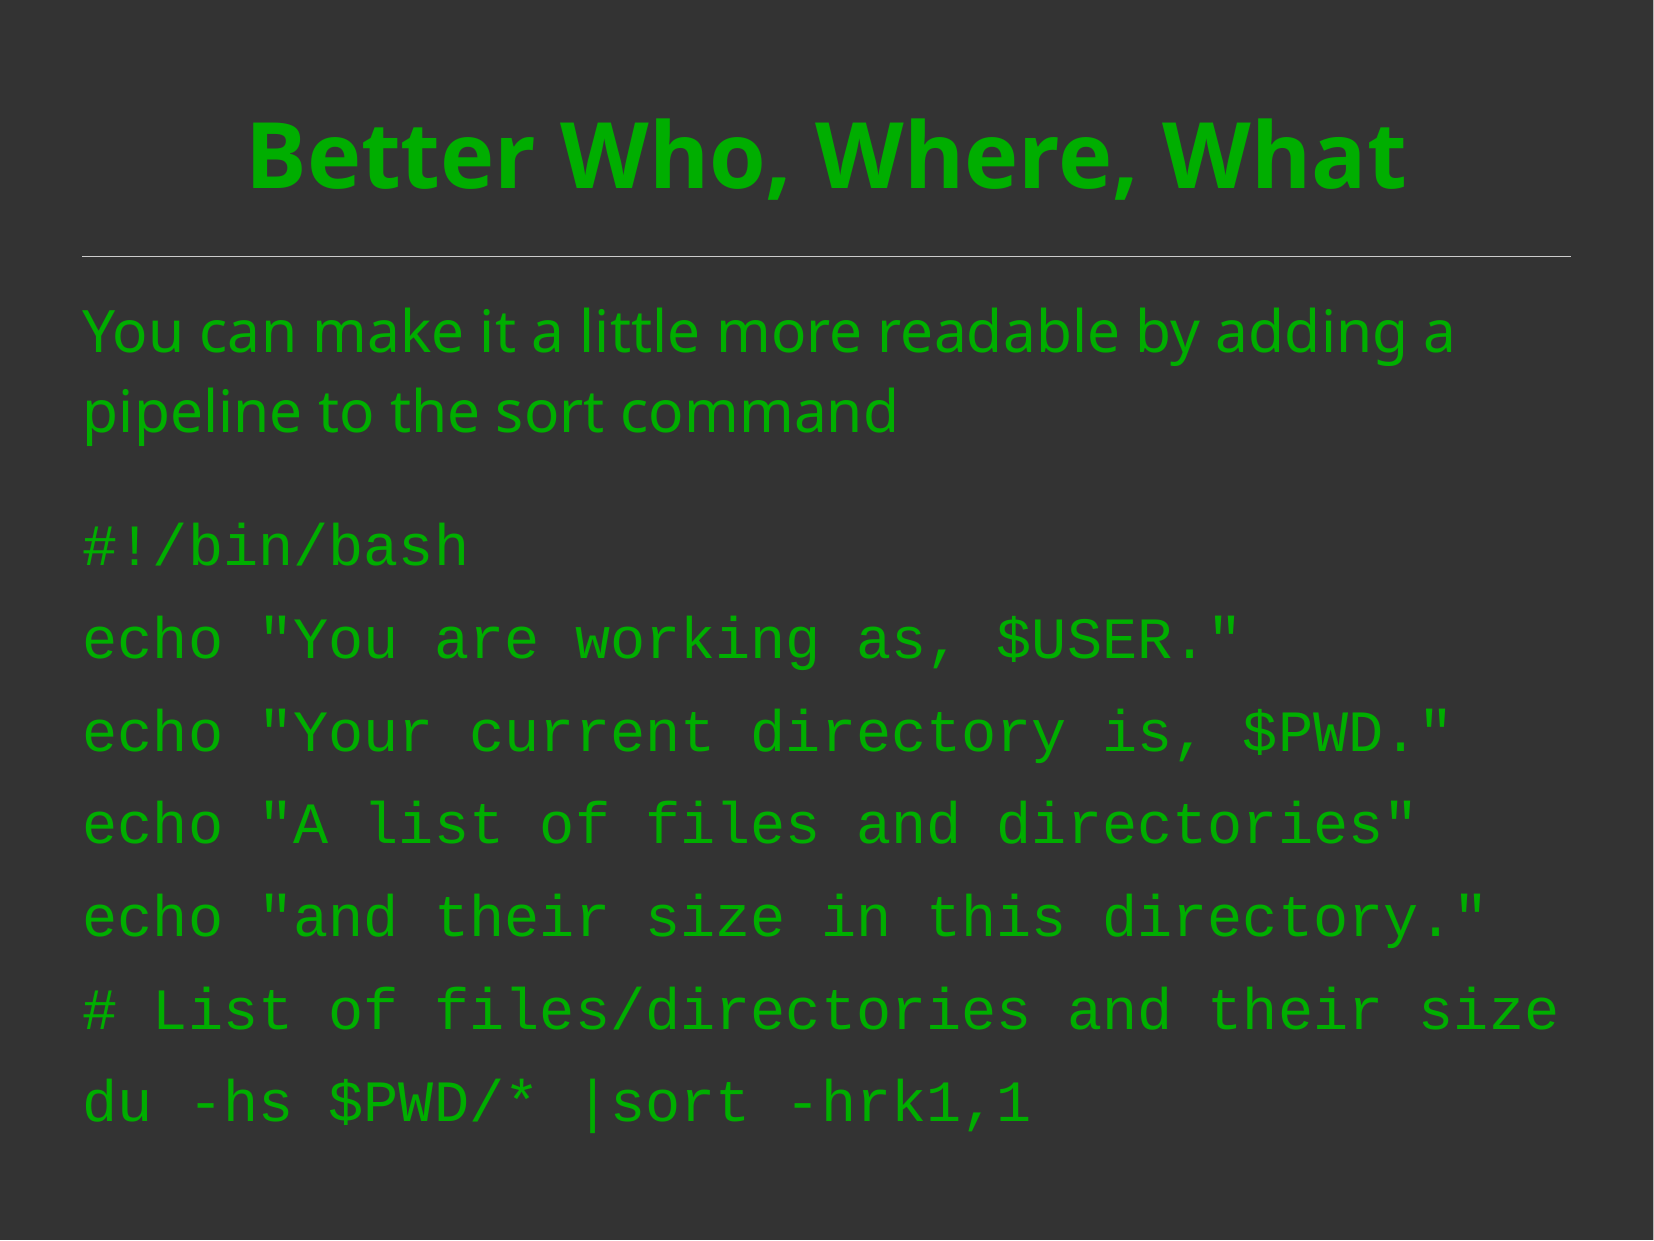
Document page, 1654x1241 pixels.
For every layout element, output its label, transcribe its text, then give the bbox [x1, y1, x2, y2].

list You can make it a little more readable by adding a pipeline to the sort command #!/bin/bash echo "You are working as, $USER." echo "Your current directory is, $PWD." echo "A list of files and directories" echo "and their size in this directory." # List of files/directories and their size du -hs $PWD/* |sort -hrk1,1 [82, 290, 1571, 1158]
title Better Who, Where, What [82, 49, 1571, 257]
